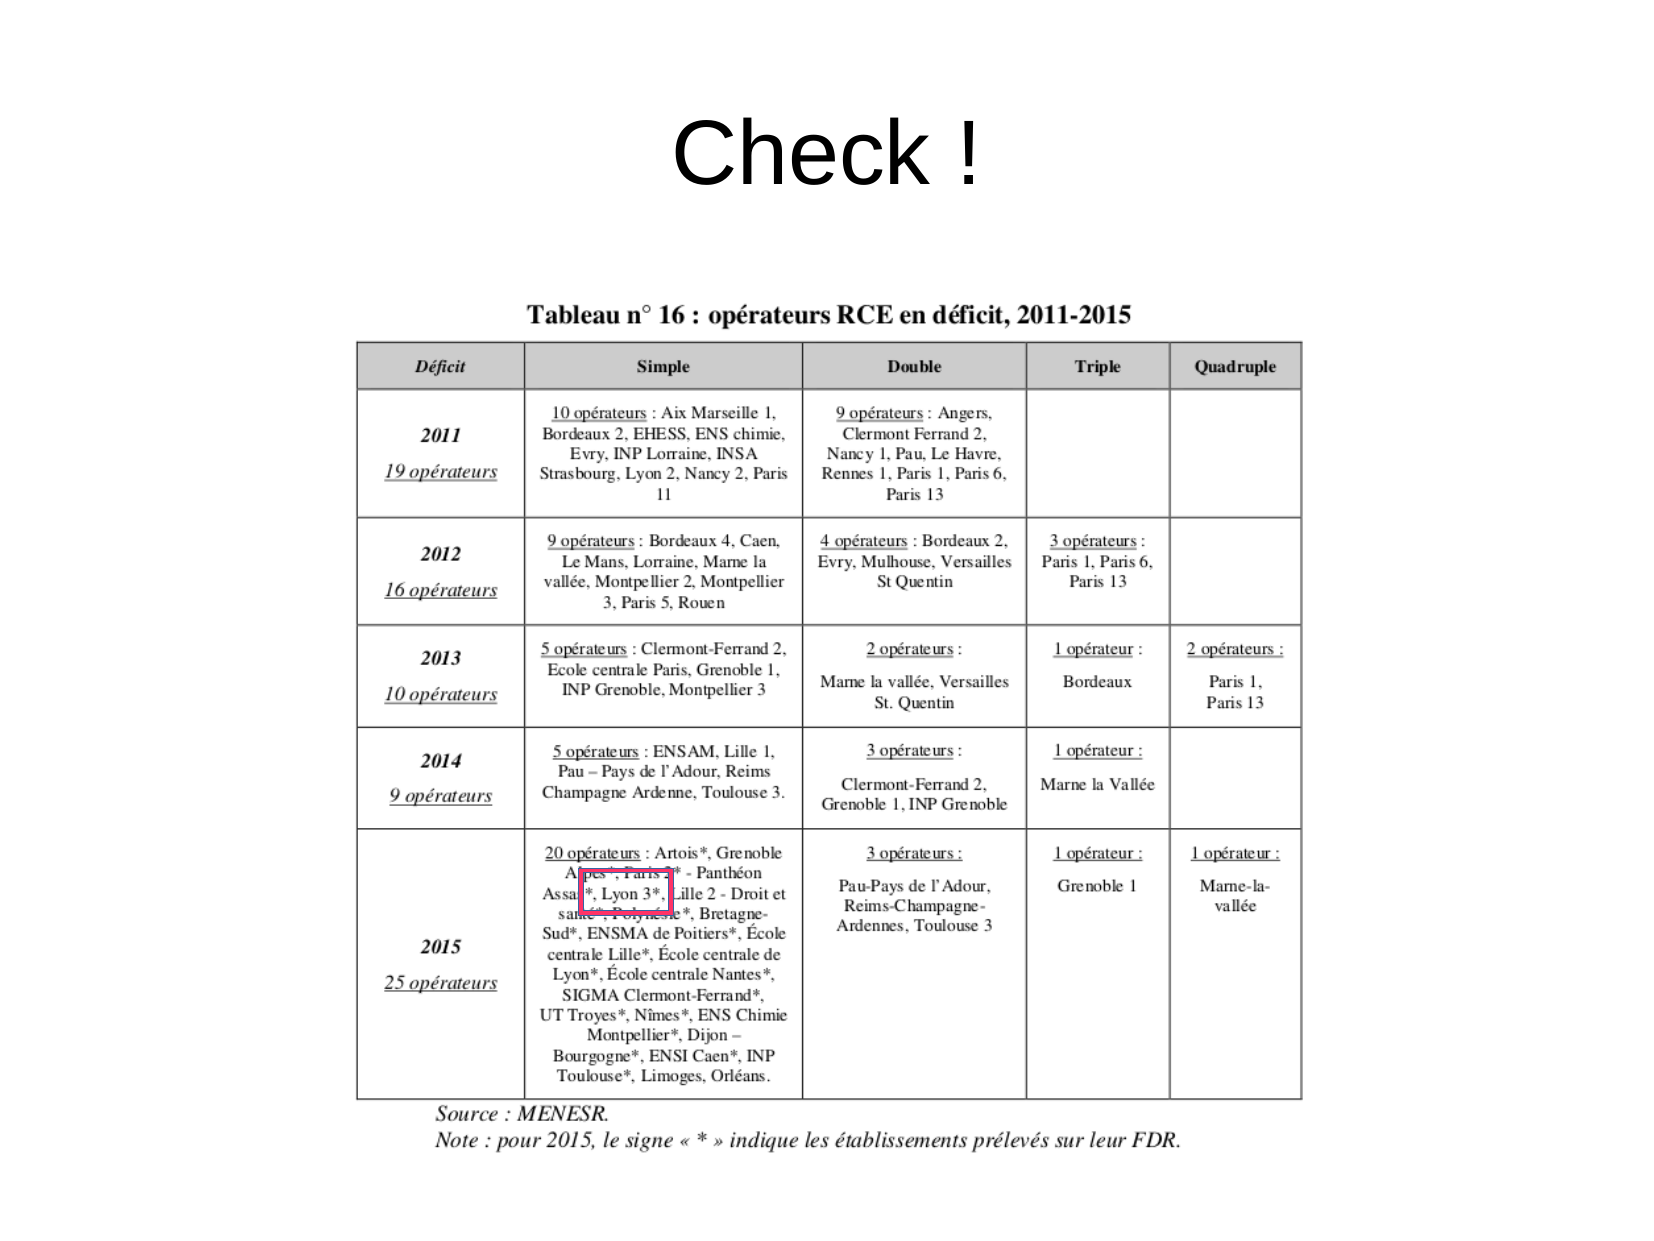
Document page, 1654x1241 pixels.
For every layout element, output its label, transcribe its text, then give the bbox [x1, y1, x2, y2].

title Check ! [82, 49, 1571, 257]
text_box [578, 868, 674, 916]
picture [329, 284, 1324, 1171]
